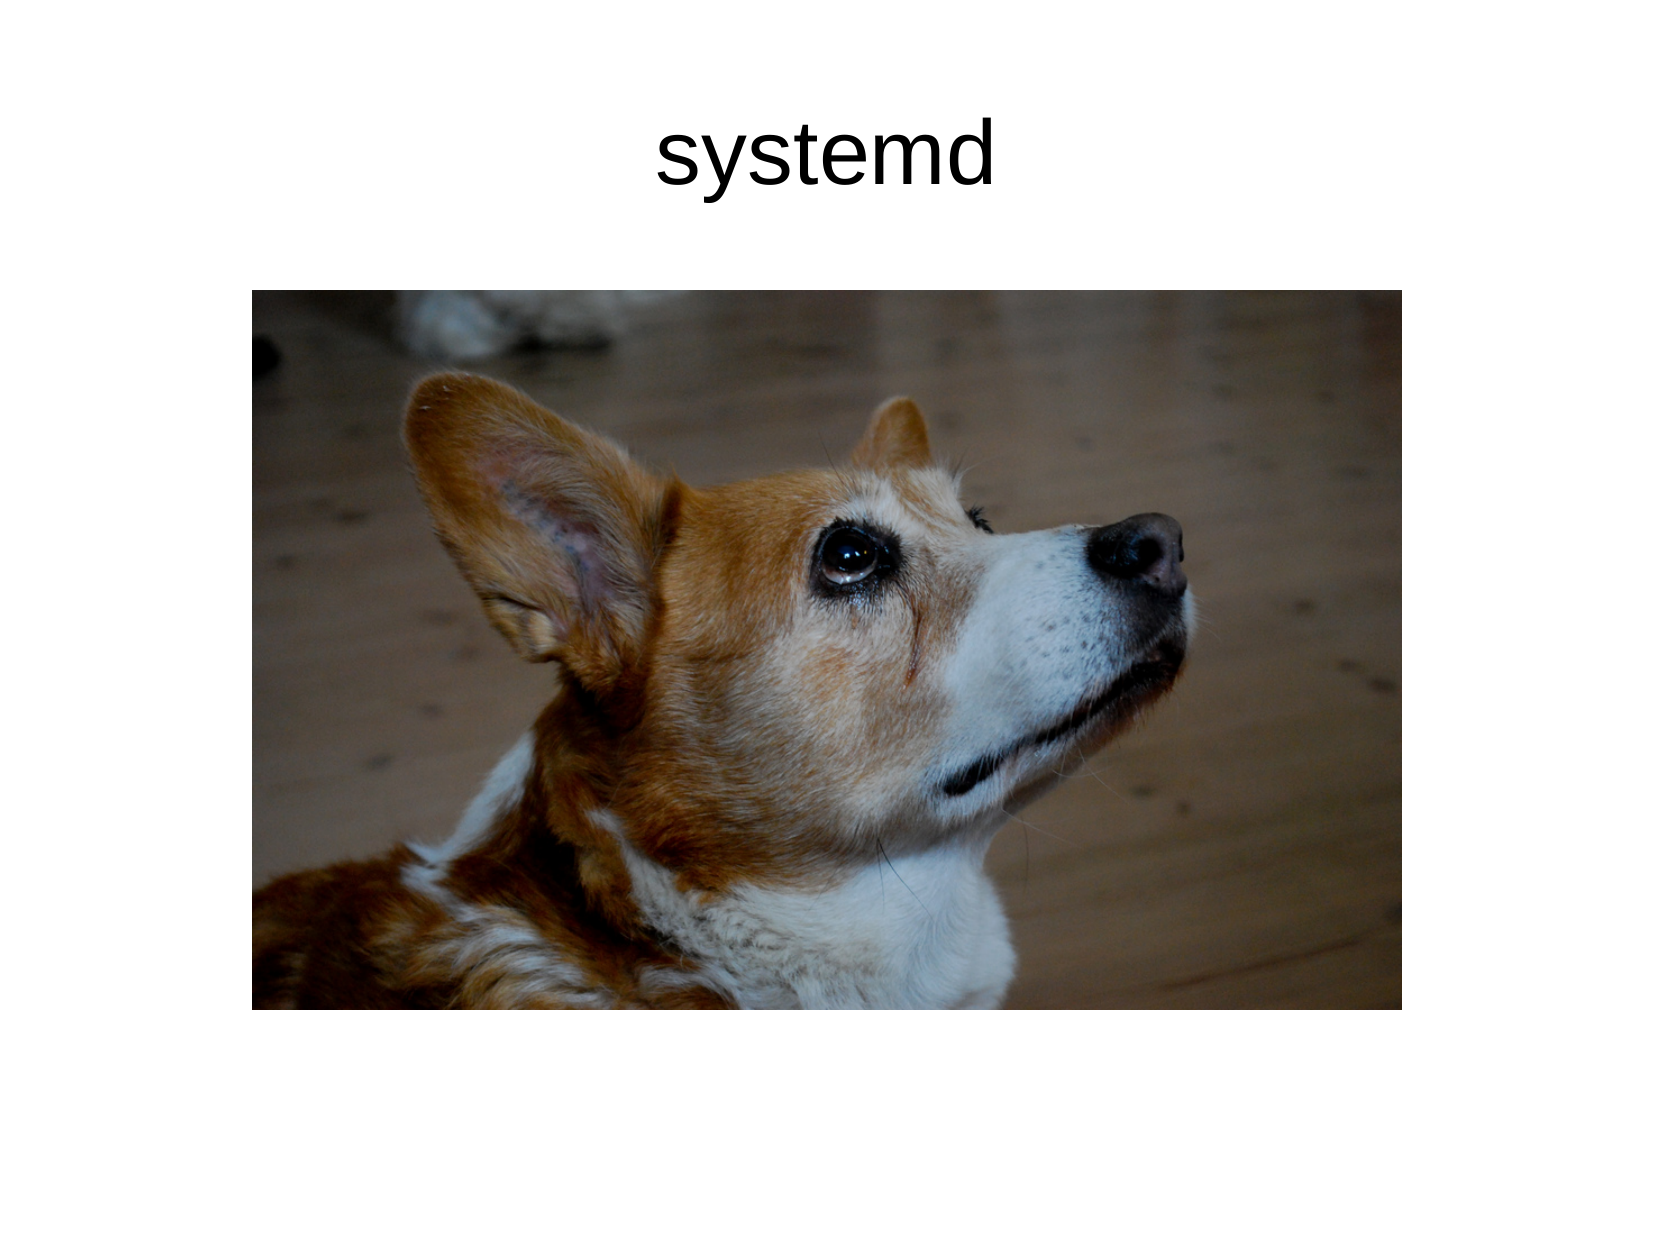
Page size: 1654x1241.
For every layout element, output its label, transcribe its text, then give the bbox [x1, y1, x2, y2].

title systemd [82, 49, 1571, 257]
picture [252, 290, 1402, 1010]
